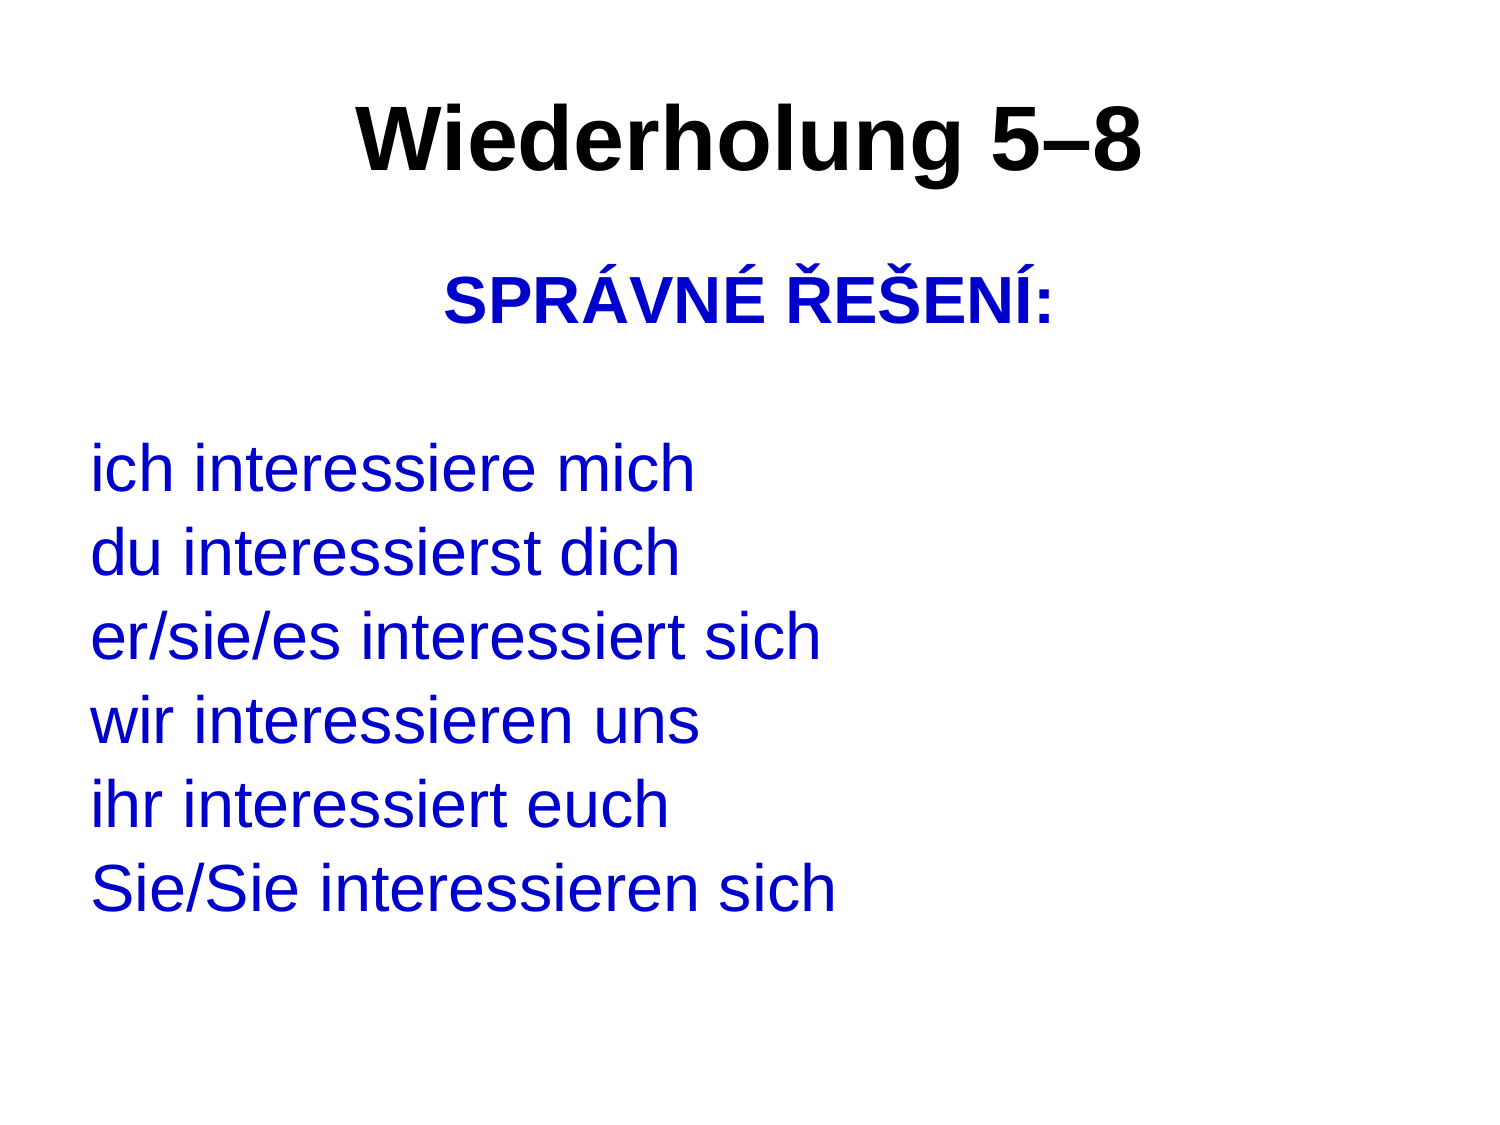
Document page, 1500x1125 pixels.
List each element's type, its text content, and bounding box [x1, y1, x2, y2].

title Wiederholung 5–8 [75, 45, 1426, 233]
list SPRÁVNÉ ŘEŠENÍ: ich interessiere mich du interessierst dich er/sie/es interessiert sich wir interessieren uns ihr interessiert euch Sie/Sie interessieren sich [75, 262, 1426, 1024]
